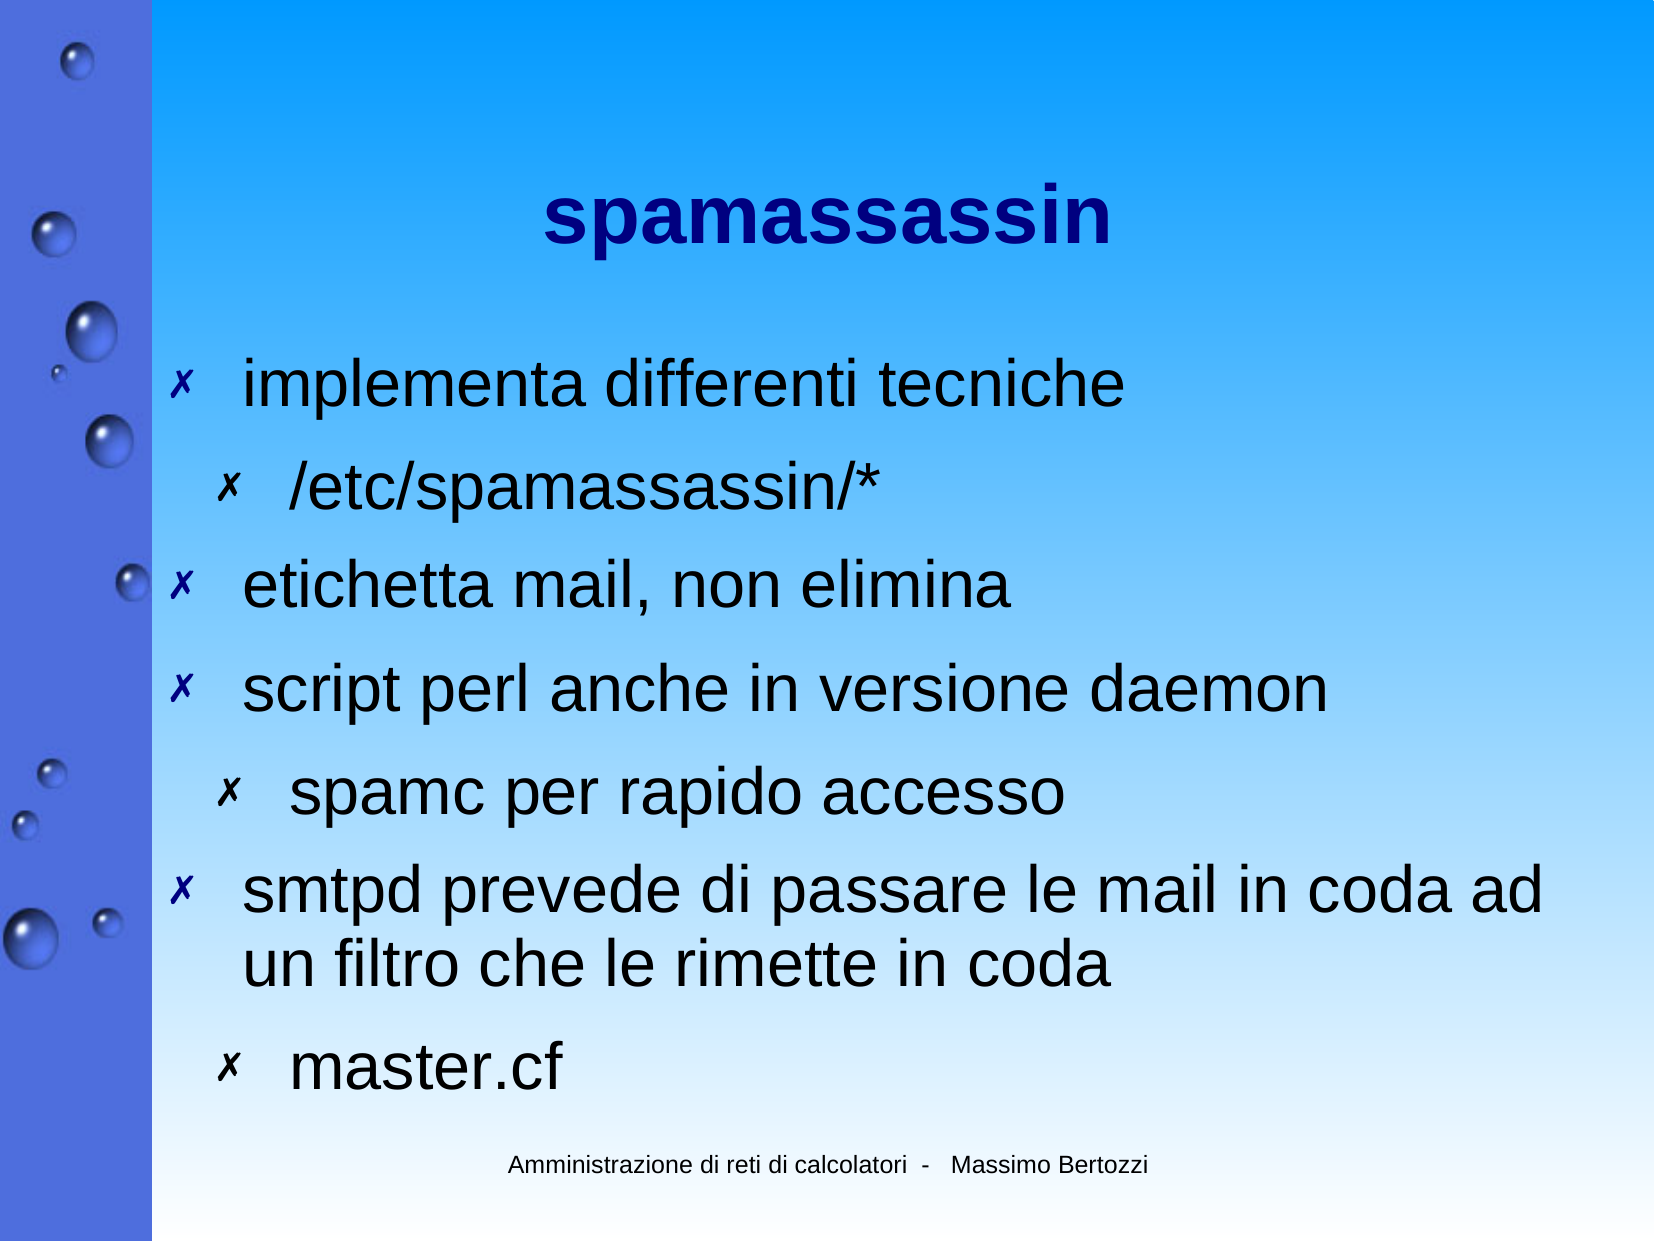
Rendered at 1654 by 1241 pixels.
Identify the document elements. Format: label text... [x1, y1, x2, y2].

picture [0, 0, 152, 1241]
title spamassassin [121, 118, 1536, 311]
list implementa differenti tecniche /etc/spamassassin/* etichetta mail, non elimina script perl anche in versione daemon spamc per rapido accesso smtpd prevede di passare le mail in coda ad un filtro che le rimette in coda master.cf [159, 346, 1572, 1130]
